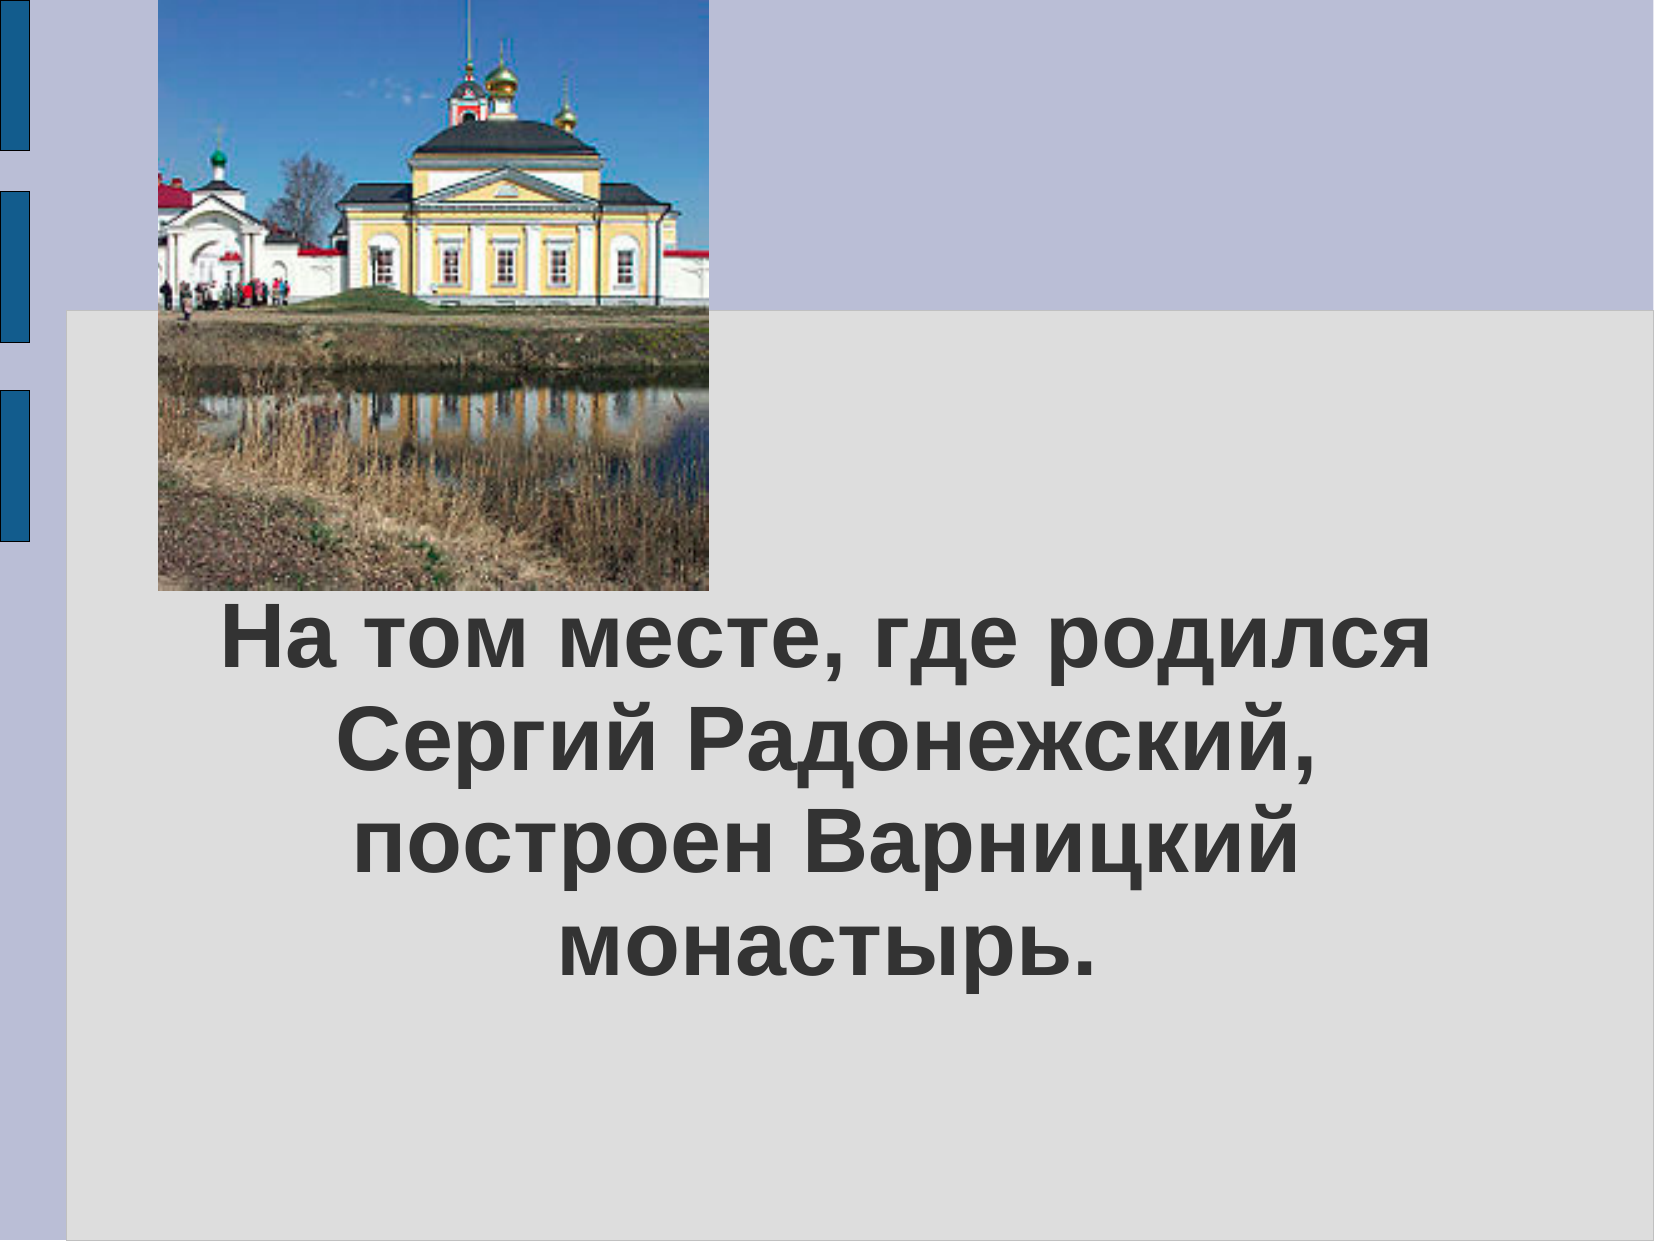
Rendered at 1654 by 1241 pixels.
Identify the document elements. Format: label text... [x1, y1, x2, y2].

title На том месте, где родился Сергий Радонежский, построен Варницкий монастырь. [121, 91, 1534, 1182]
picture [158, 0, 709, 591]
